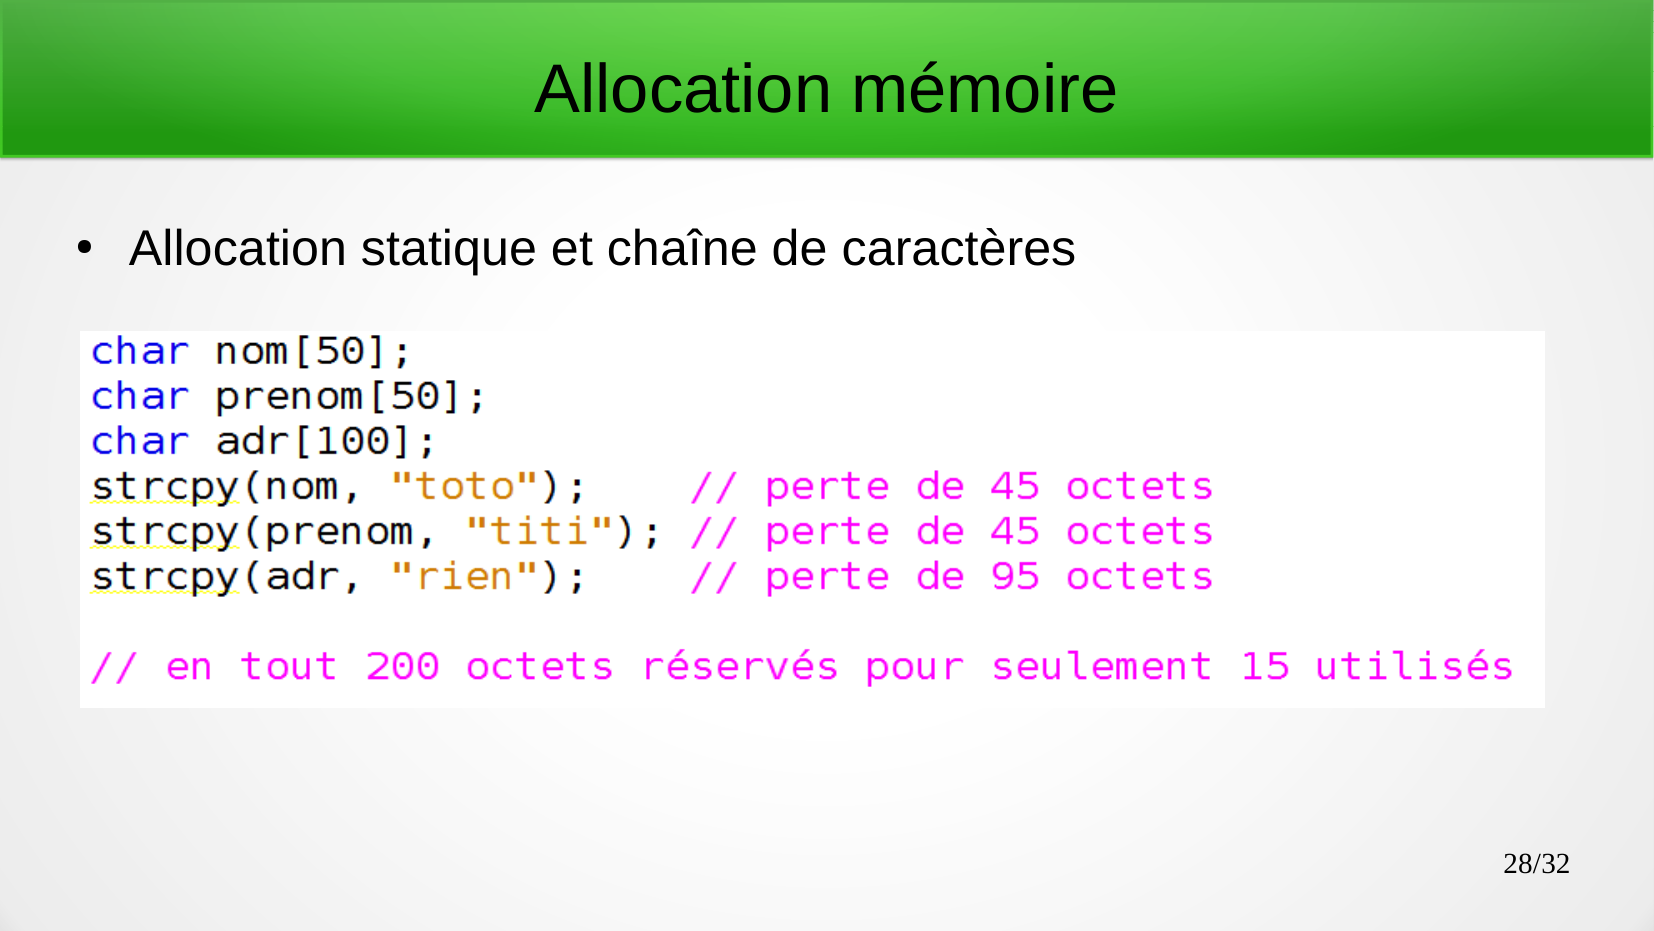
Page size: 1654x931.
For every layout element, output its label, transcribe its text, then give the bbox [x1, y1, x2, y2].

picture [80, 331, 1545, 708]
list Allocation statique et chaîne de caractères [57, 219, 1547, 876]
title Allocation mémoire [82, 35, 1571, 142]
